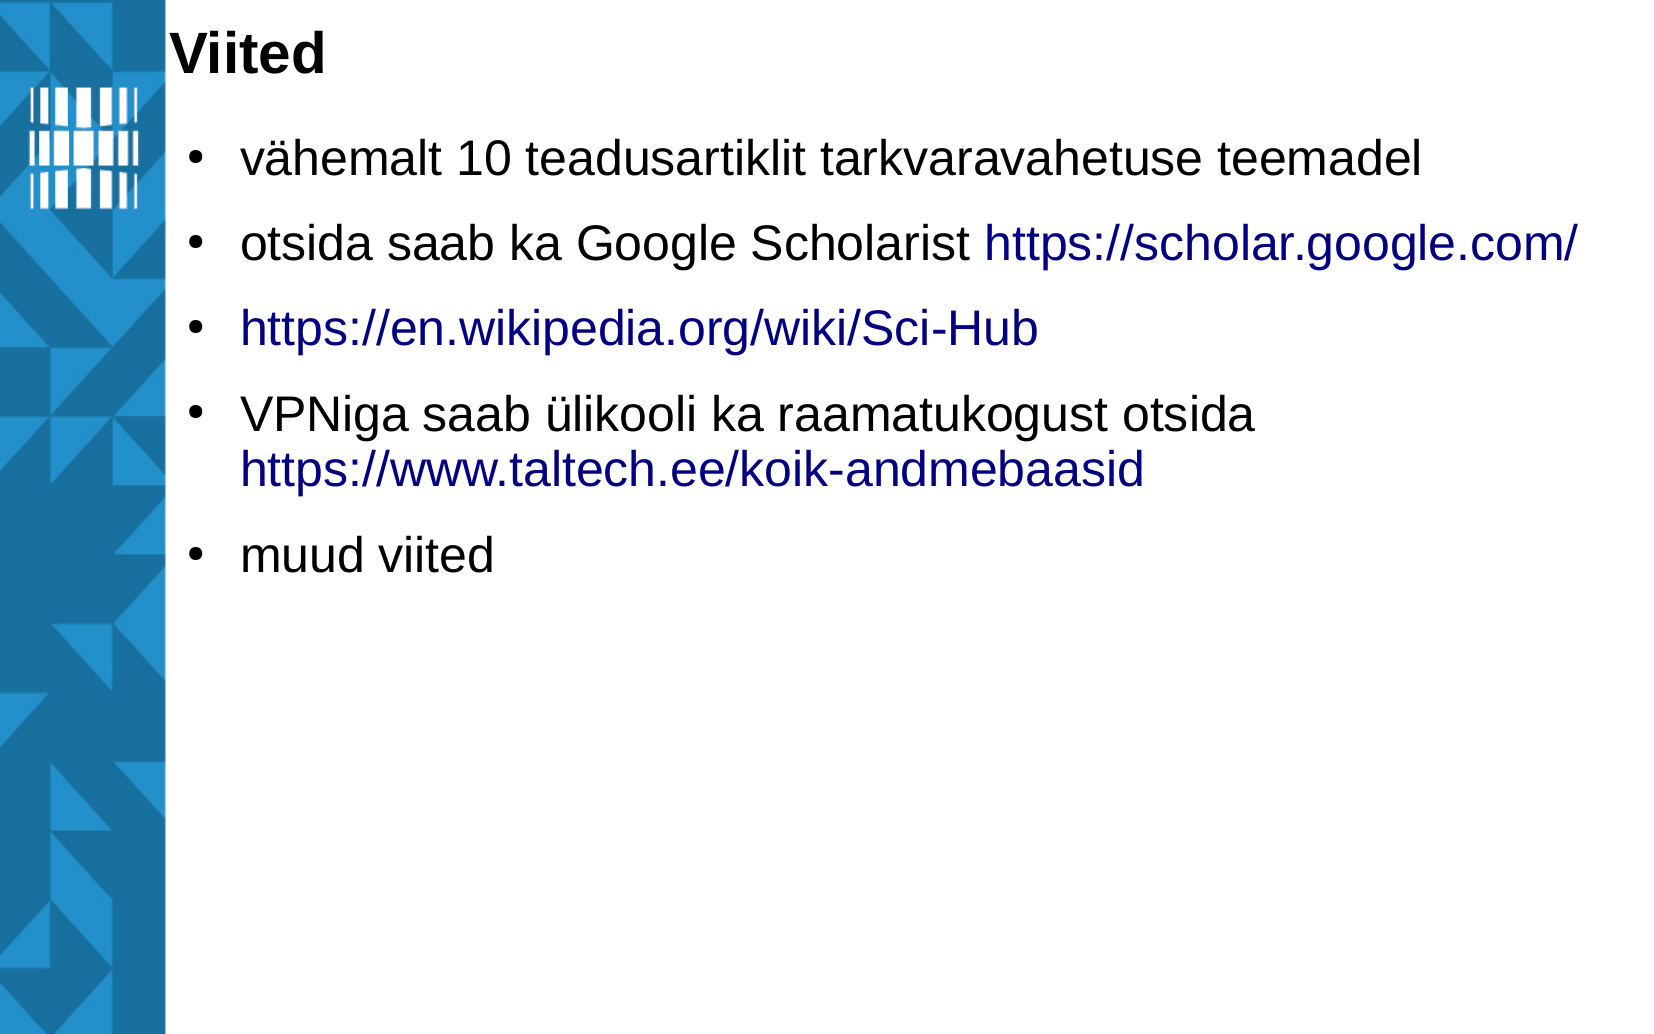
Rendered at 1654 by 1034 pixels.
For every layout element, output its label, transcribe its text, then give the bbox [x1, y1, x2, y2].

title Viited [169, 11, 1571, 95]
list vähemalt 10 teadusartiklit tarkvaravahetuse teemadel otsida saab ka Google Scholarist https://scholar.google.com/ https://en.wikipedia.org/wiki/Sci-Hub VPNiga saab ülikooli ka raamatukogust otsida https://www.taltech.ee/koik-andmebaasid muud viited [169, 129, 1630, 997]
